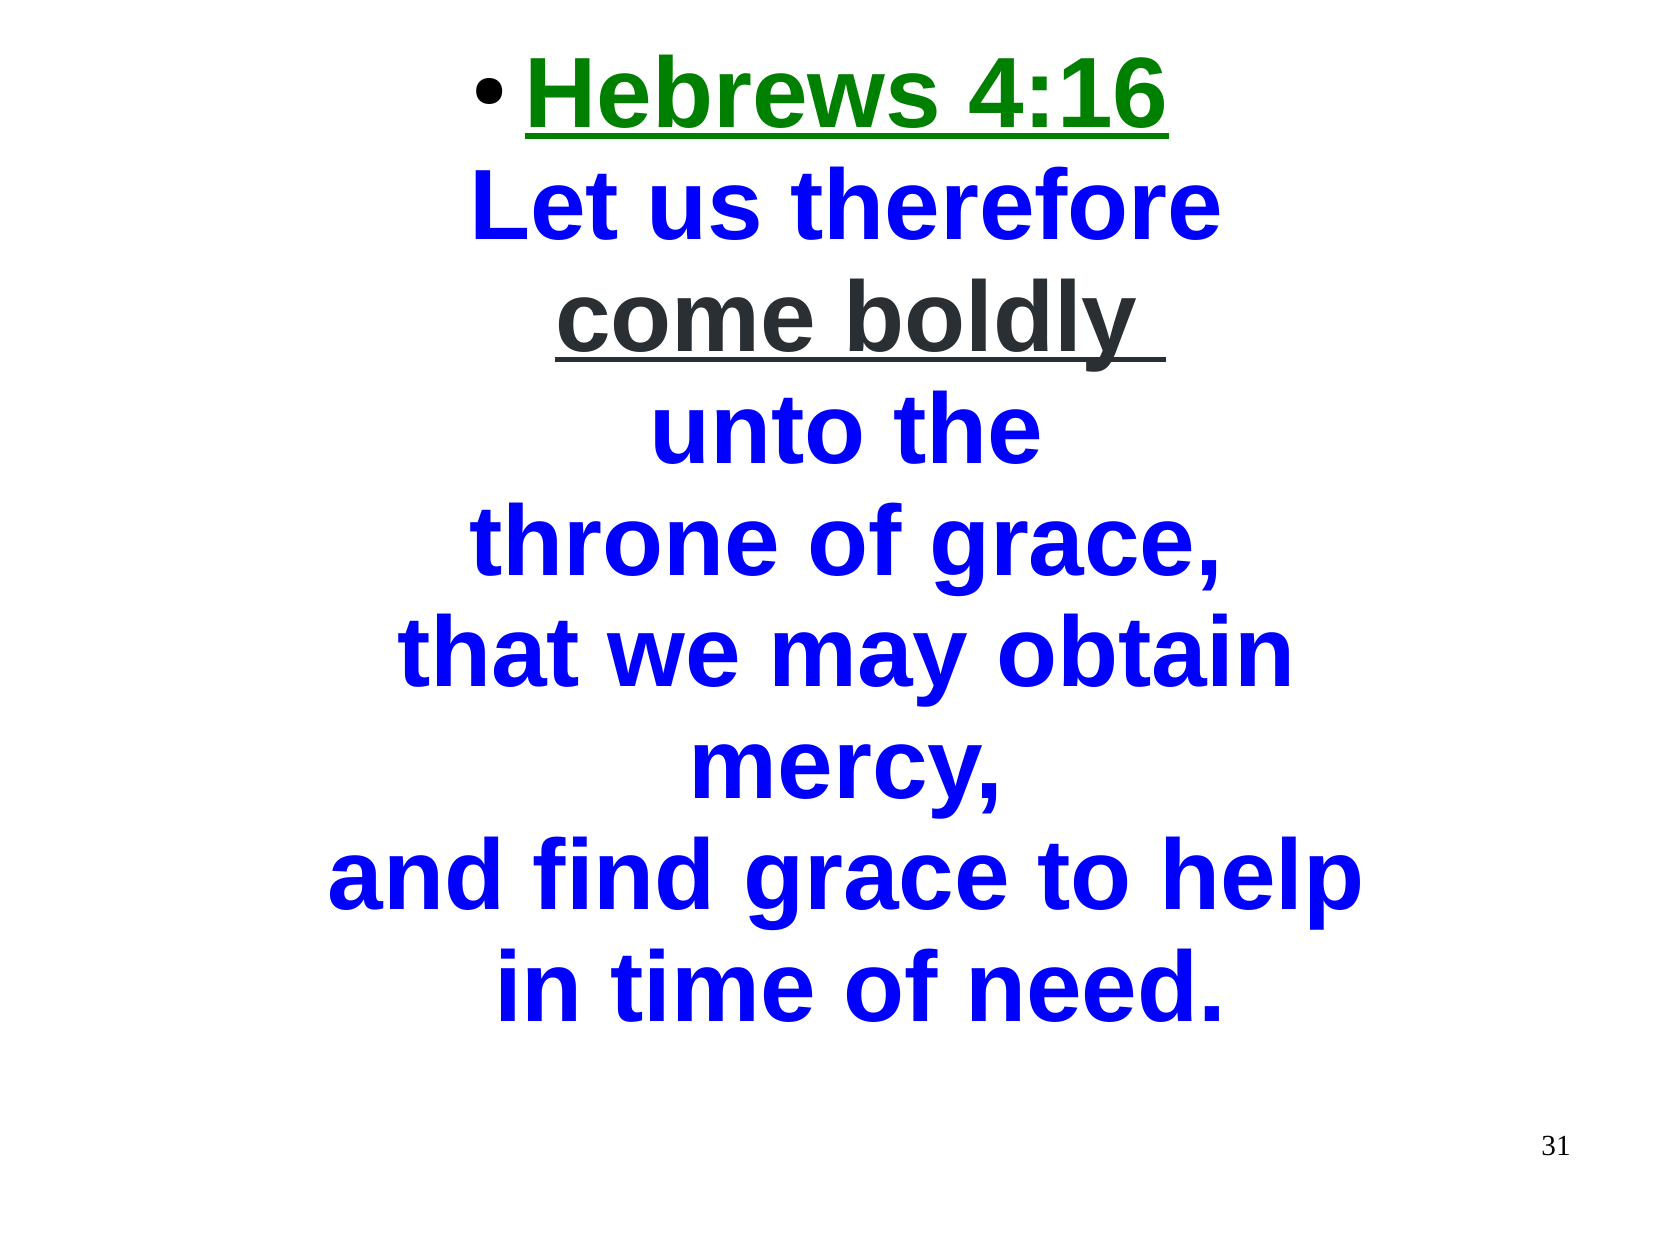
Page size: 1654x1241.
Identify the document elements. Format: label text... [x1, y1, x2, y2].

list Hebrews 4:16 Let us therefore come boldly unto the throne of grace, that we may obtain mercy, and find grace to help in time of need. [37, 37, 1613, 1238]
